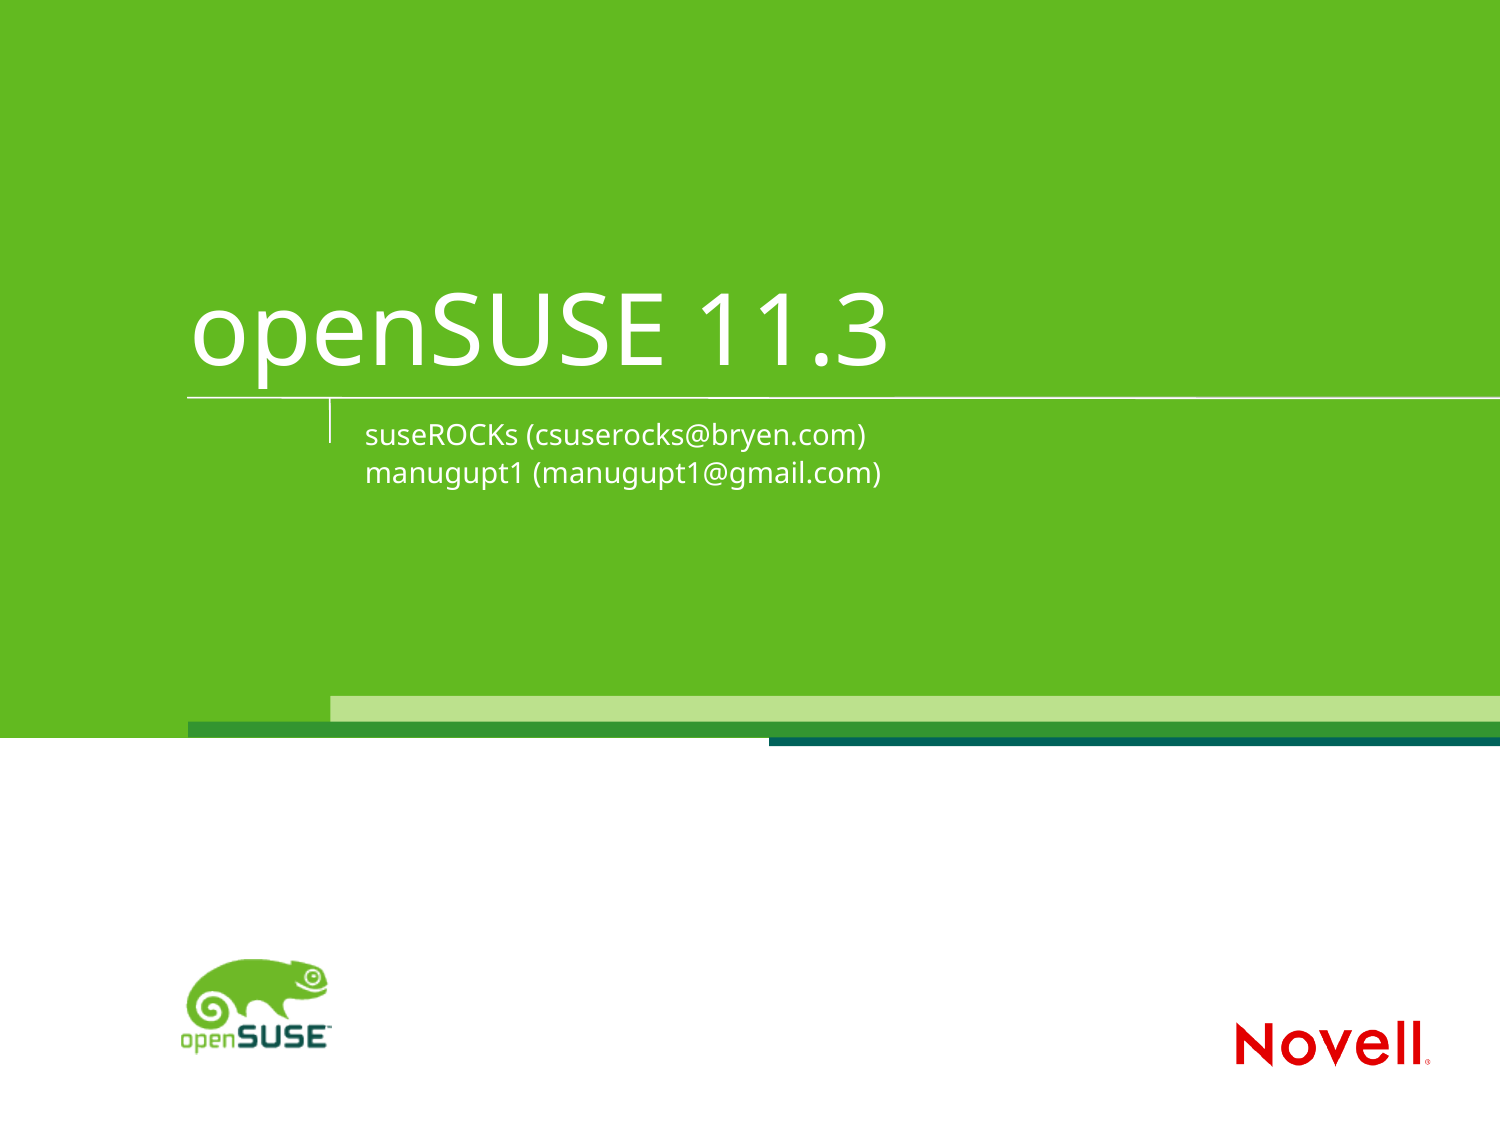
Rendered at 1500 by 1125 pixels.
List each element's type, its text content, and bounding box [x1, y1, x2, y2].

picture [181, 959, 332, 1055]
title openSUSE 11.3 [174, 137, 1388, 388]
text_box suseROCKs (csuserocks@bryen.com) manugupt1 (manugupt1@gmail.com) [350, 414, 1150, 525]
picture [1227, 1013, 1438, 1074]
